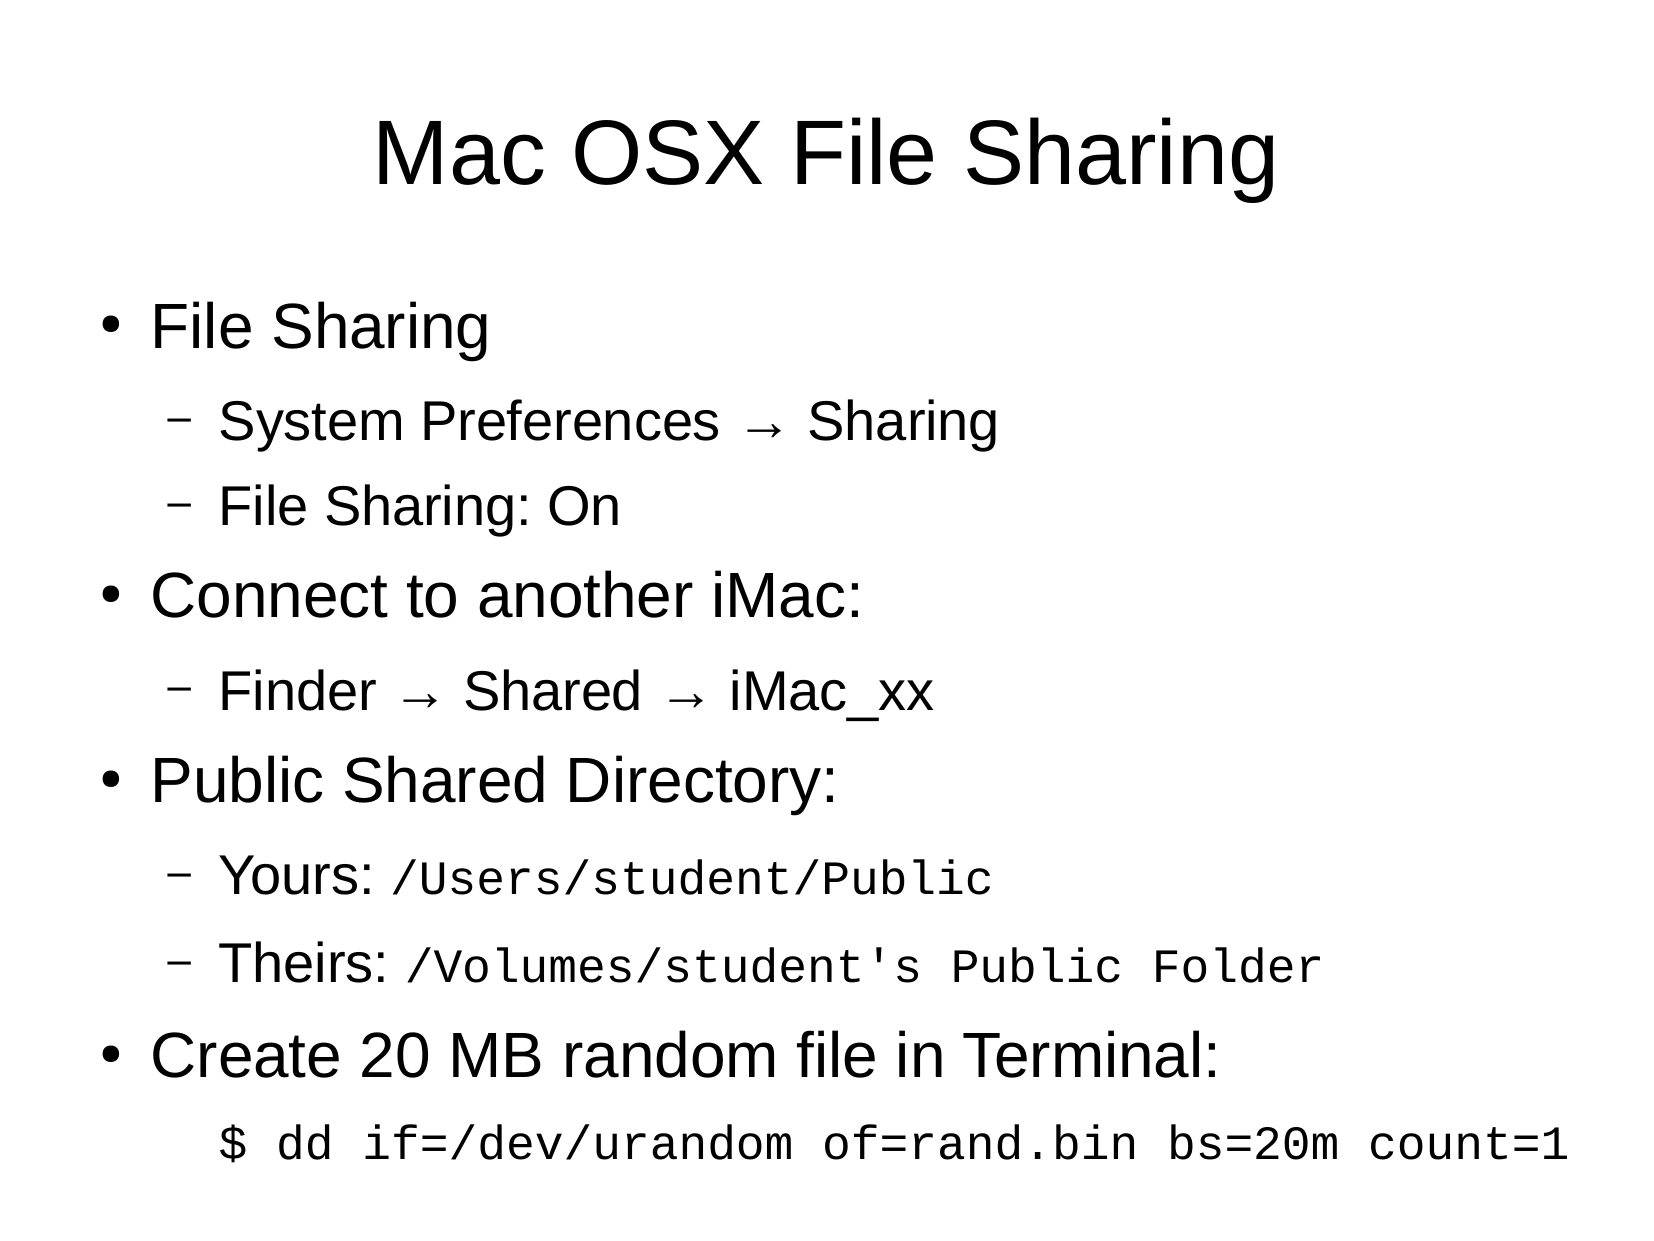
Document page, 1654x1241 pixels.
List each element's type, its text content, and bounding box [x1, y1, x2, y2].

list File Sharing System Preferences → Sharing File Sharing: On Connect to another iMac: Finder → Shared → iMac_xx Public Shared Directory: Yours: /Users/student/Public Theirs: /Volumes/student's Public Folder Create 20 MB random file in Terminal: $ dd if=/dev/urandom of=rand.bin bs=20m count=1 [82, 290, 1571, 1205]
title Mac OSX File Sharing [82, 49, 1571, 257]
